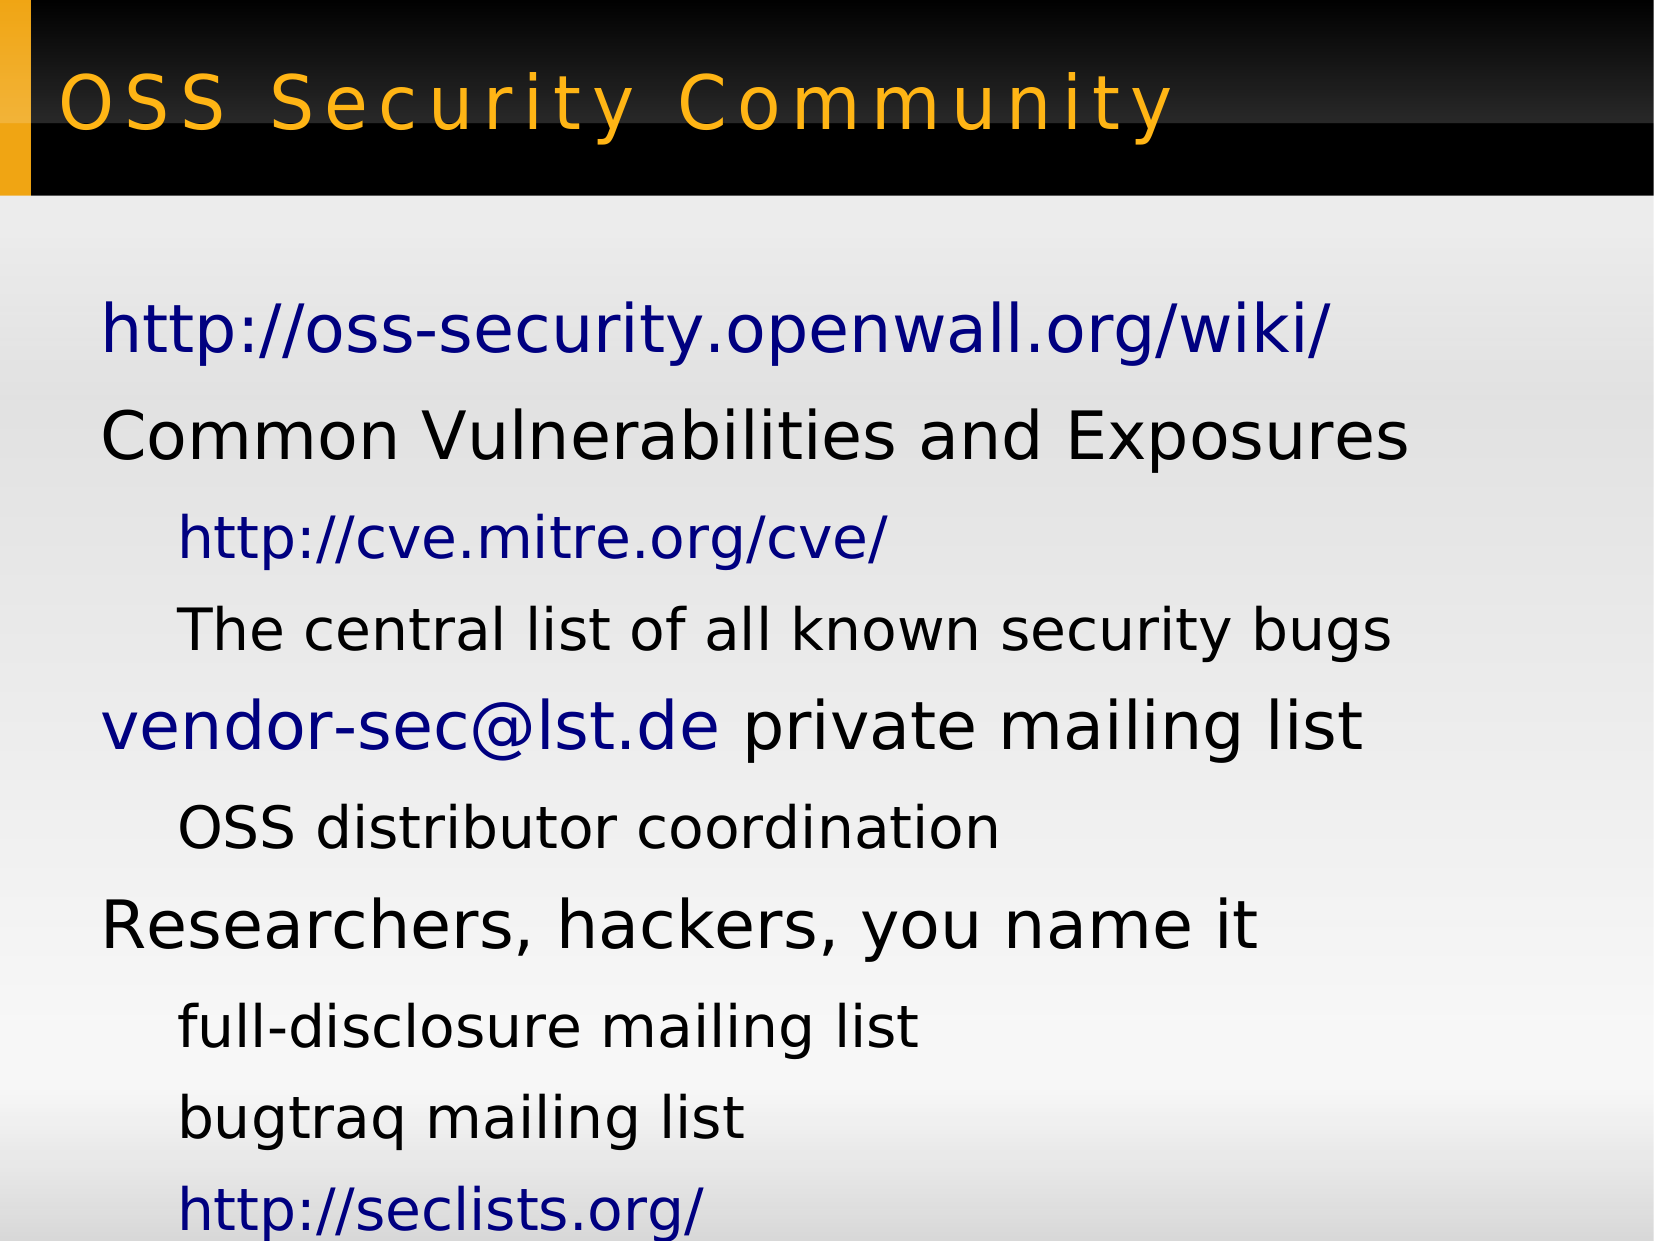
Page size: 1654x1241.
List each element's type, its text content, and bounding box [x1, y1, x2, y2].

picture [0, 0, 1654, 1241]
title OSS Security Community [59, 36, 1270, 171]
list http://oss-security.openwall.org/wiki/ Common Vulnerabilities and Exposures http://cve.mitre.org/cve/ The central list of all known security bugs vendor-sec@lst.de private mailing list OSS distributor coordination Researchers, hackers, you name it full-disclosure mailing list bugtraq mailing list http://seclists.org/ [82, 290, 1571, 1241]
